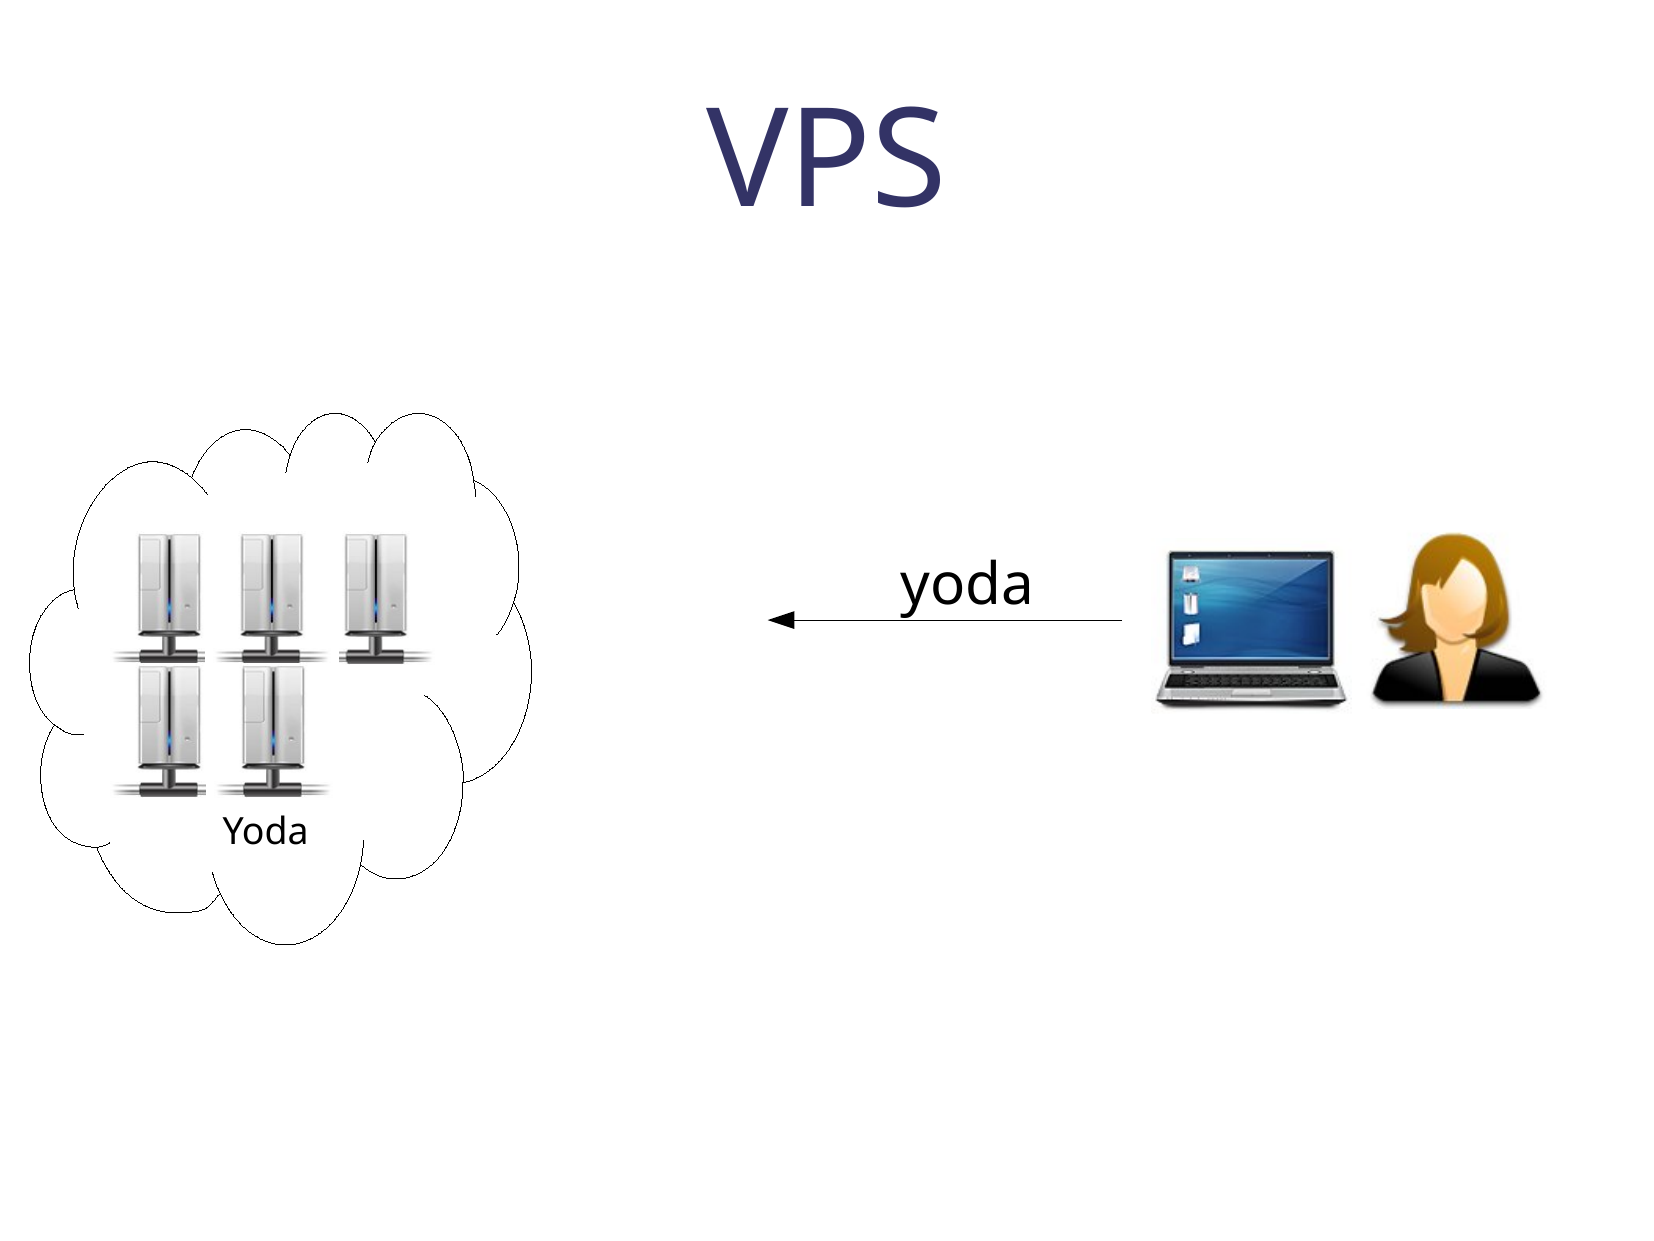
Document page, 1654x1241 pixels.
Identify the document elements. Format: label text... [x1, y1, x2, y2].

picture [1151, 538, 1352, 739]
text_box yoda [885, 534, 1056, 621]
text_box [29, 413, 532, 945]
title VPS [82, 56, 1571, 250]
text_box Yoda [177, 797, 355, 886]
picture [1358, 508, 1559, 709]
picture [102, 531, 443, 798]
